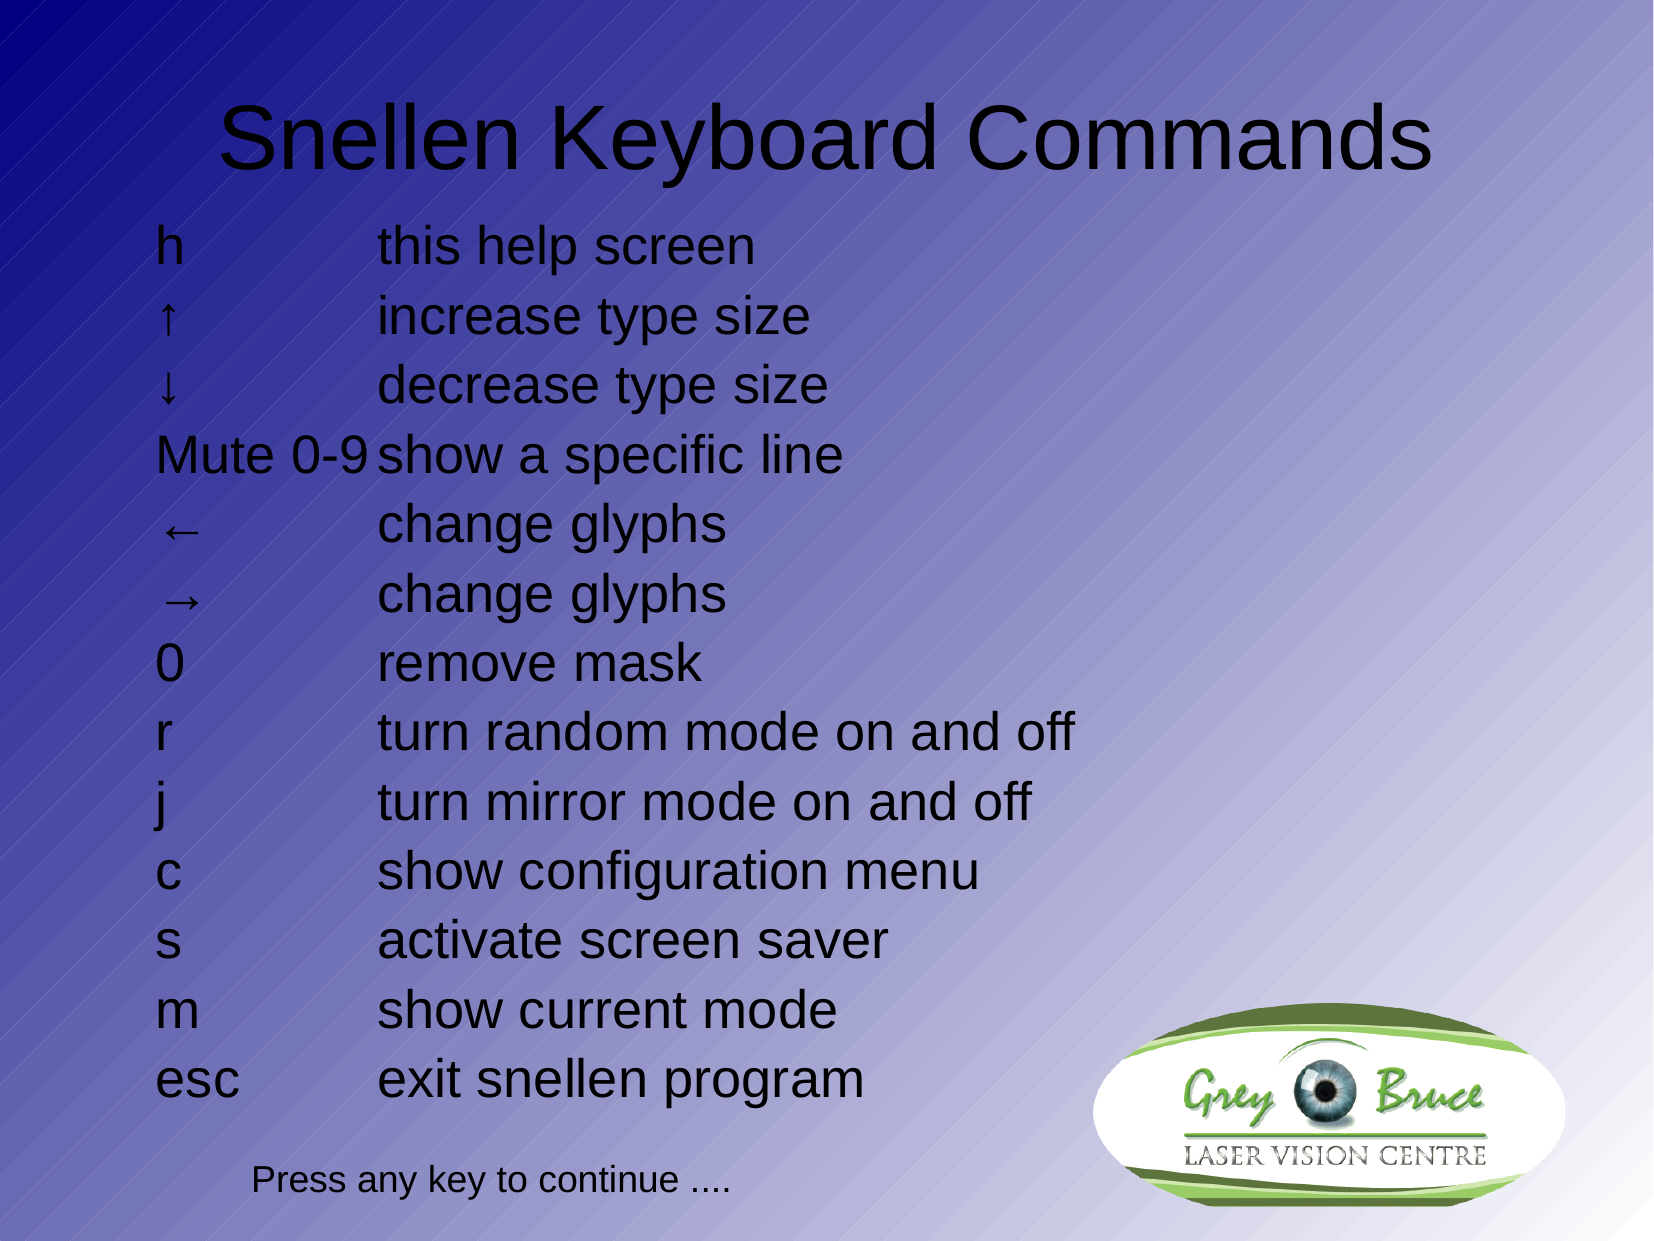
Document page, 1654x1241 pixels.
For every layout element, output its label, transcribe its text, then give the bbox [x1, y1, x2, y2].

text_box Press any key to continue .... [236, 1151, 748, 1209]
title Snellen Keyboard Commands [82, 34, 1571, 242]
list h this help screen ↑ increase type size ↓ decrease type size Mute 0-9 show a specific line ← change glyphs → change glyphs 0 remove mask r turn random mode on and off j turn mirror mode on and off c show configuration menu s activate screen saver m show current mode esc exit snellen program [84, 216, 1573, 1130]
picture [1093, 1130, 1565, 1207]
